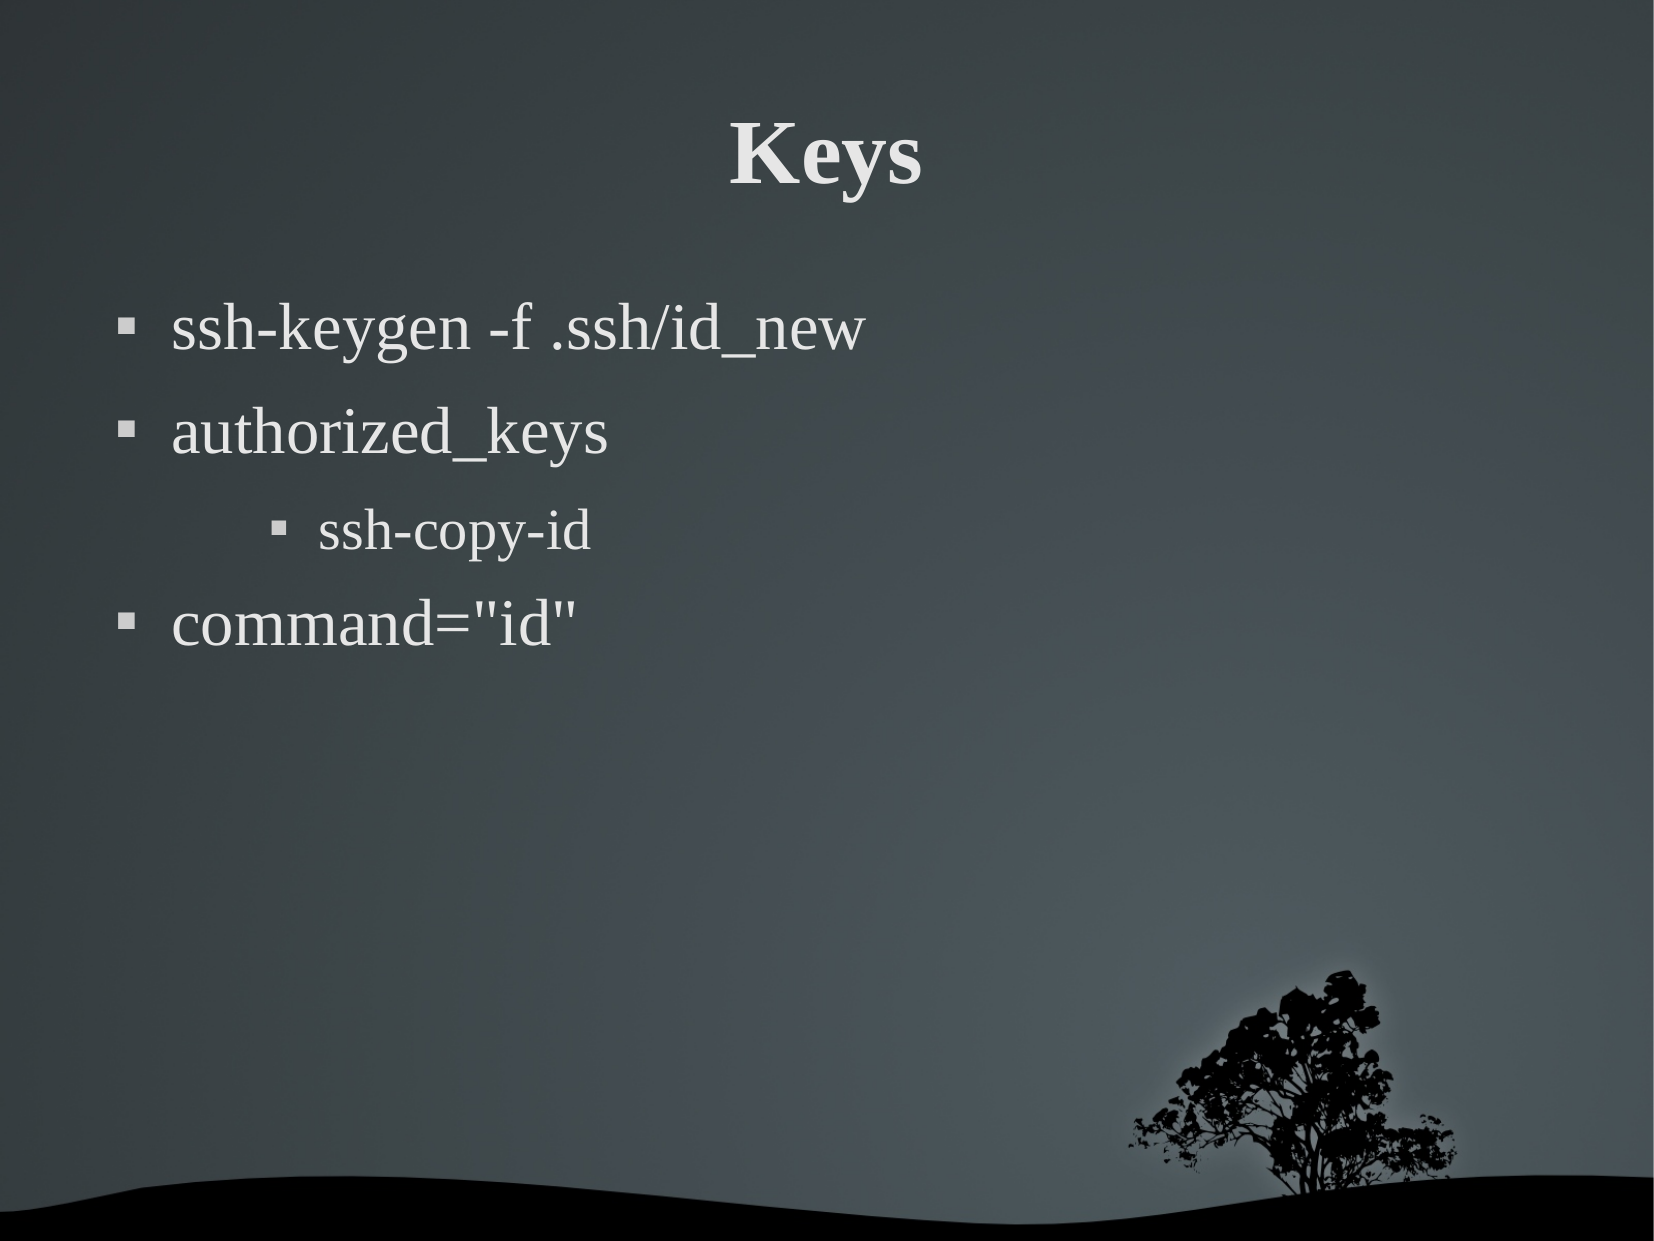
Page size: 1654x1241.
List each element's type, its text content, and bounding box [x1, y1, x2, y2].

list ssh-keygen -f .ssh/id_new authorized_keys ssh-copy-id command="id" [82, 290, 1571, 1109]
title Keys [82, 49, 1571, 257]
picture [0, 0, 1654, 1241]
